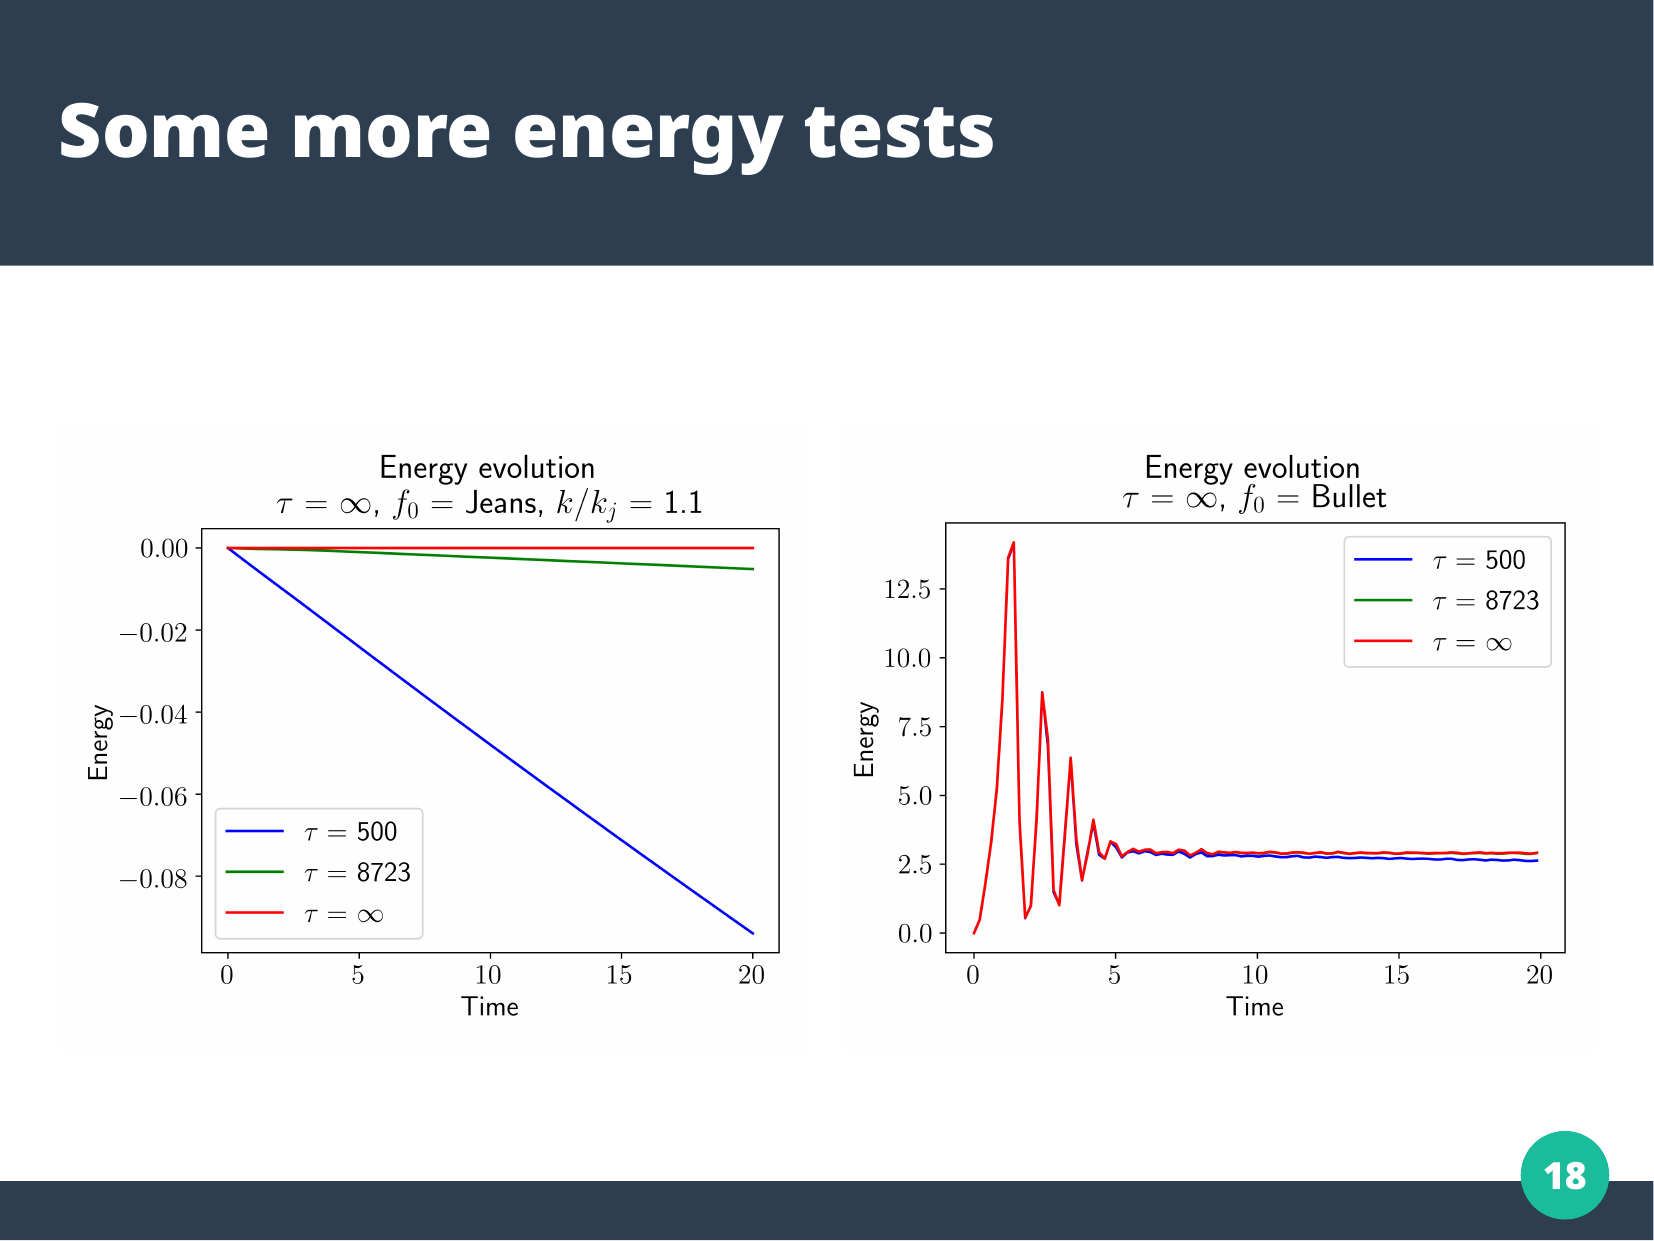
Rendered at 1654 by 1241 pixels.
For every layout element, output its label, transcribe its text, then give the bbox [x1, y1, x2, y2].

title Some more energy tests [59, 49, 1595, 207]
picture [845, 425, 1595, 1051]
picture [58, 425, 809, 1051]
